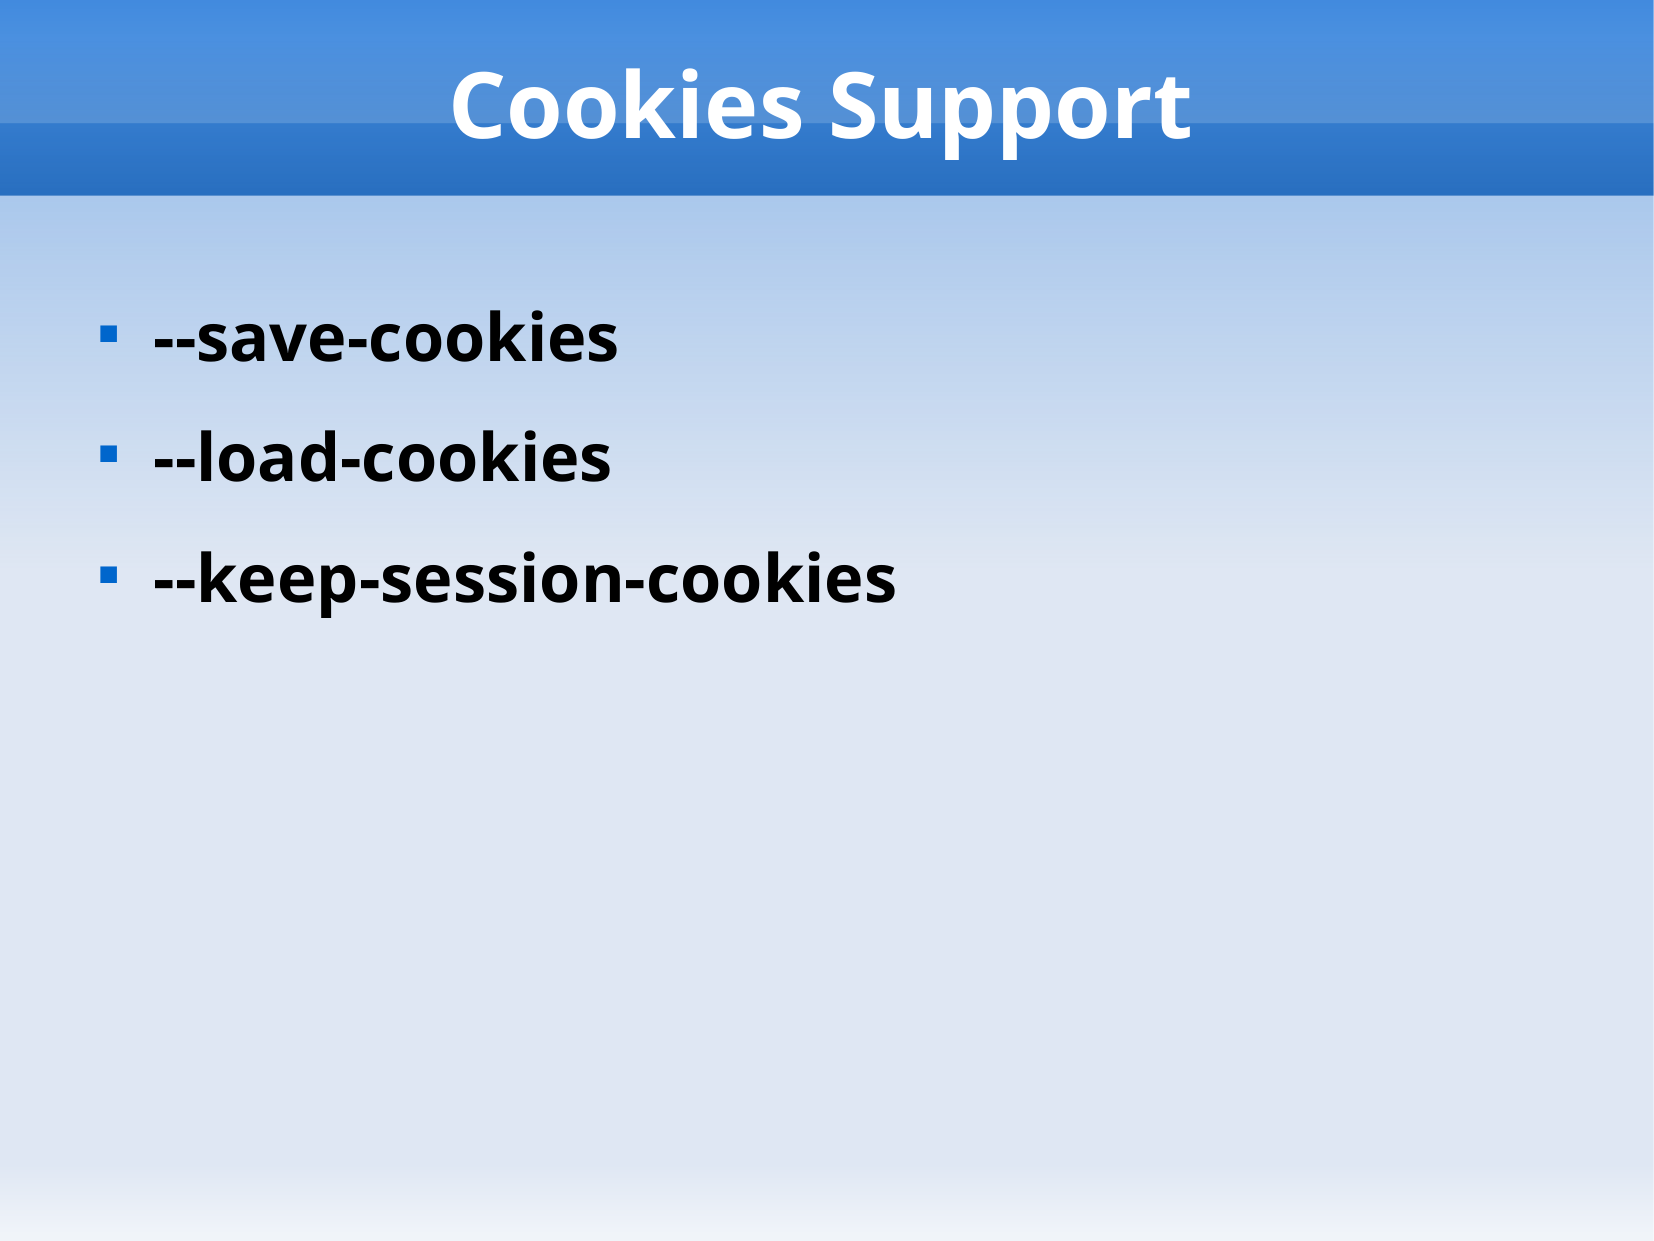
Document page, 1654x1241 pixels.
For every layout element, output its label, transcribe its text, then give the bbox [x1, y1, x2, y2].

title Cookies Support [76, 7, 1565, 200]
list --save-cookies --load-cookies --keep-session-cookies [82, 290, 1571, 1094]
picture [0, 0, 1654, 1241]
